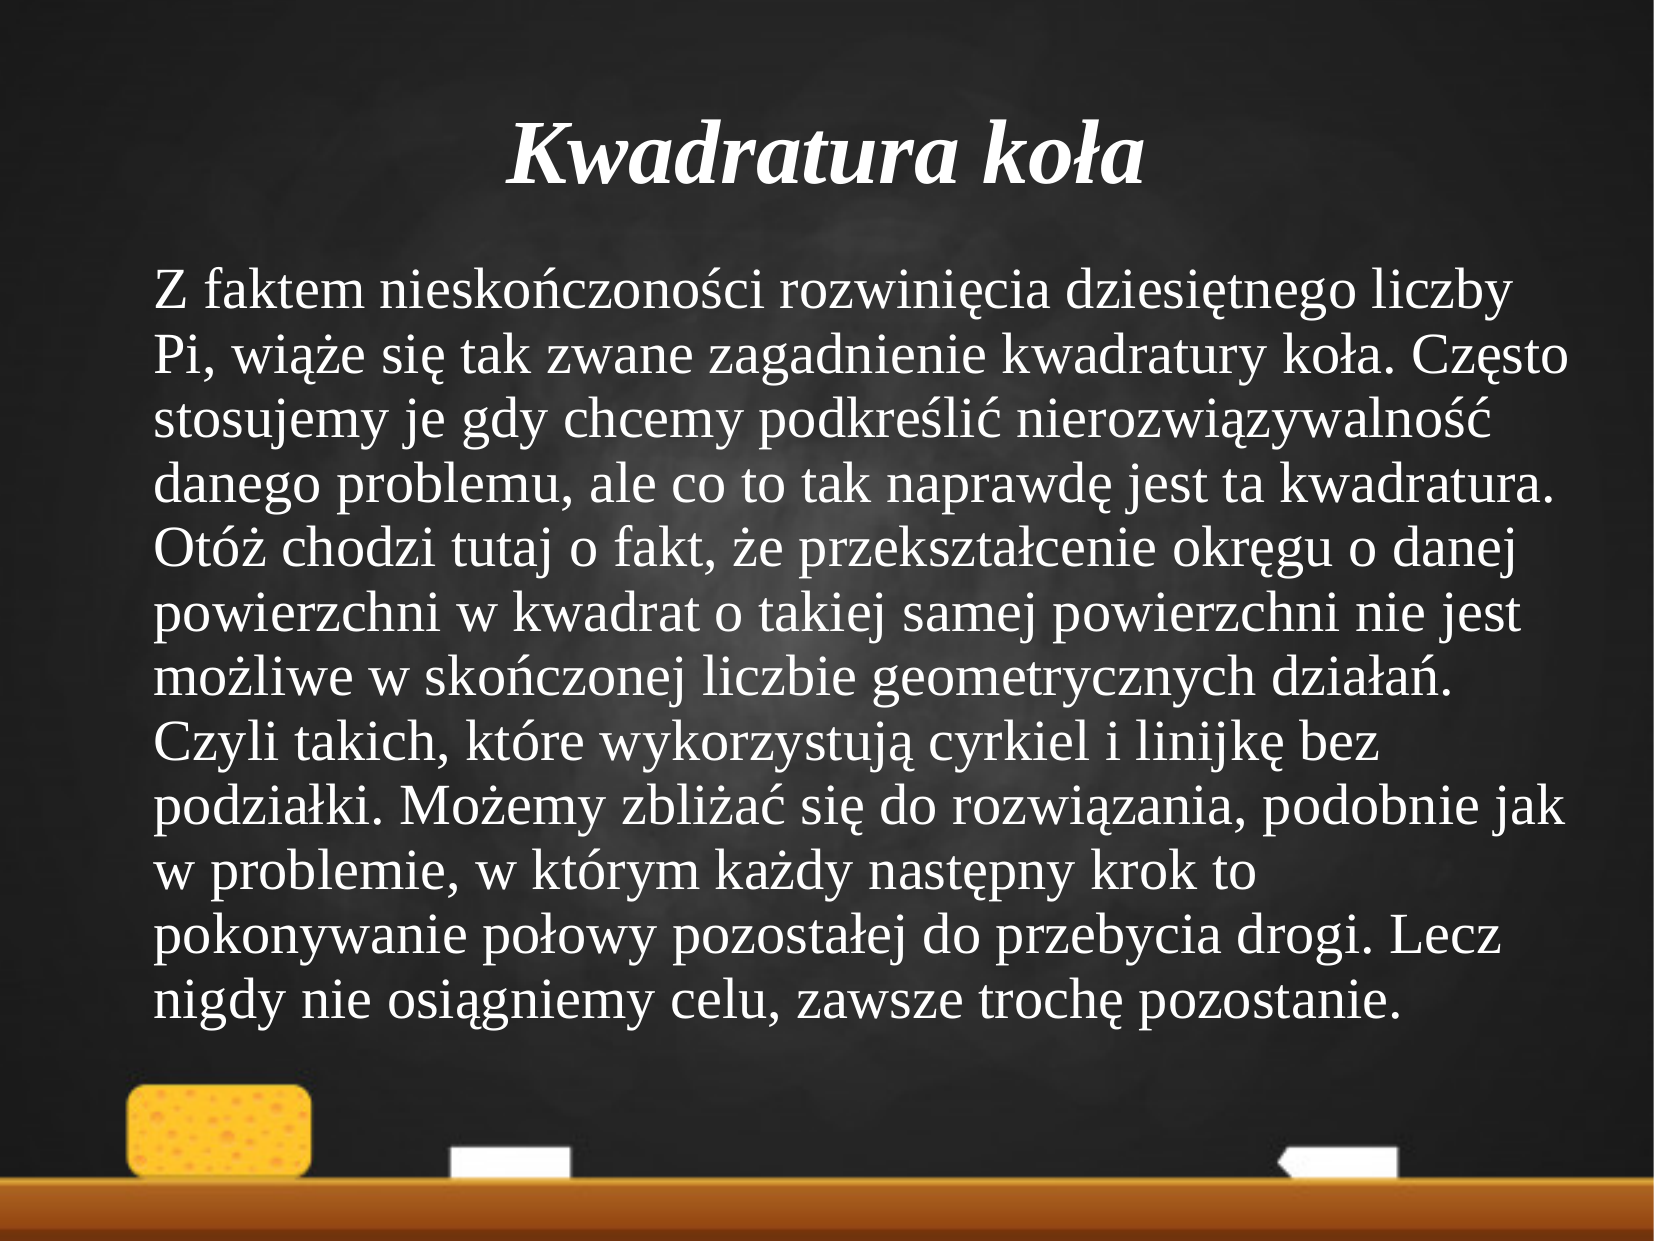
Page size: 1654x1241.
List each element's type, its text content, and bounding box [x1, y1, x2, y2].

title Kwadratura koła [82, 49, 1571, 256]
list Z faktem nieskończoności rozwinięcia dziesiętnego liczby Pi, wiąże się tak zwane zagadnienie kwadratury koła. Często stosujemy je gdy chcemy podkreślić nierozwiązywalność danego problemu, ale co to tak naprawdę jest ta kwadratura. Otóż chodzi tutaj o fakt, że przekształcenie okręgu o danej powierzchni w kwadrat o takiej samej powierzchni nie jest możliwe w skończonej liczbie geometrycznych działań. Czyli takich, które wykorzystują cyrkiel i linijkę bez podziałki. Możemy zbliżać się do rozwiązania, podobnie jak w problemie, w którym każdy następny krok to pokonywanie połowy pozostałej do przebycia drogi. Lecz nigdy nie osiągniemy celu, zawsze trochę pozostanie. [82, 256, 1571, 1075]
picture [0, 0, 1654, 1241]
